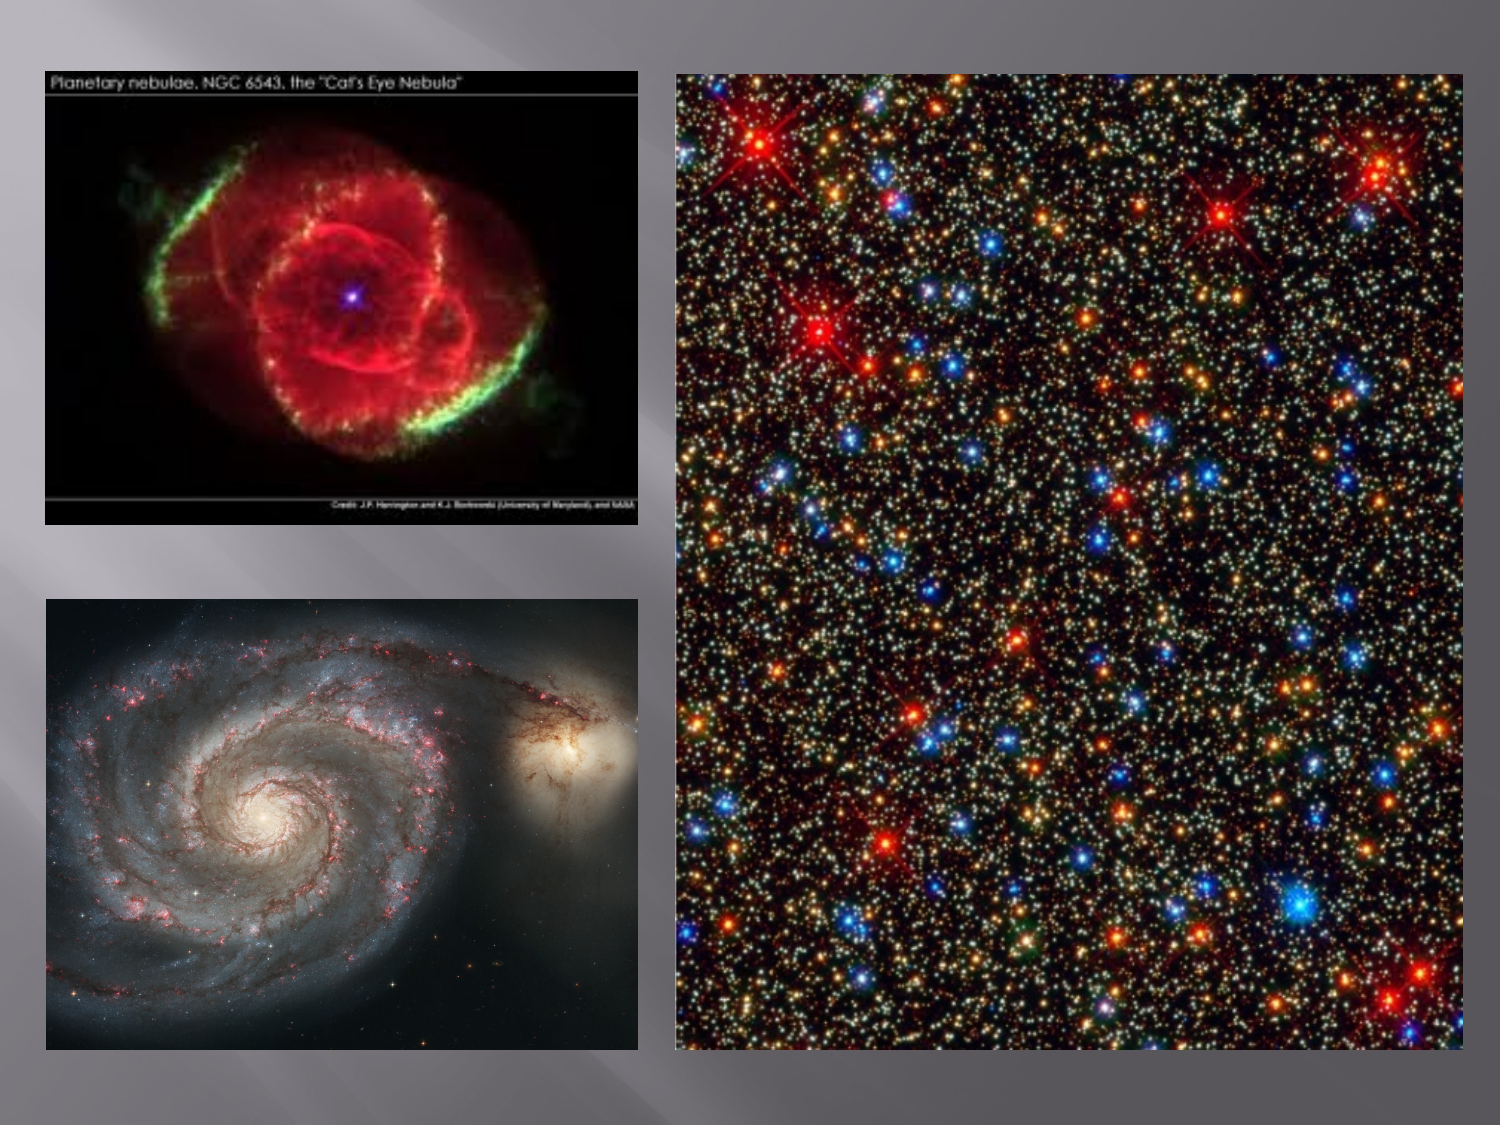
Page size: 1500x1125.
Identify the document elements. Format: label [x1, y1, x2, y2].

picture [675, 75, 1463, 1051]
picture [45, 71, 638, 526]
picture [46, 600, 638, 1051]
